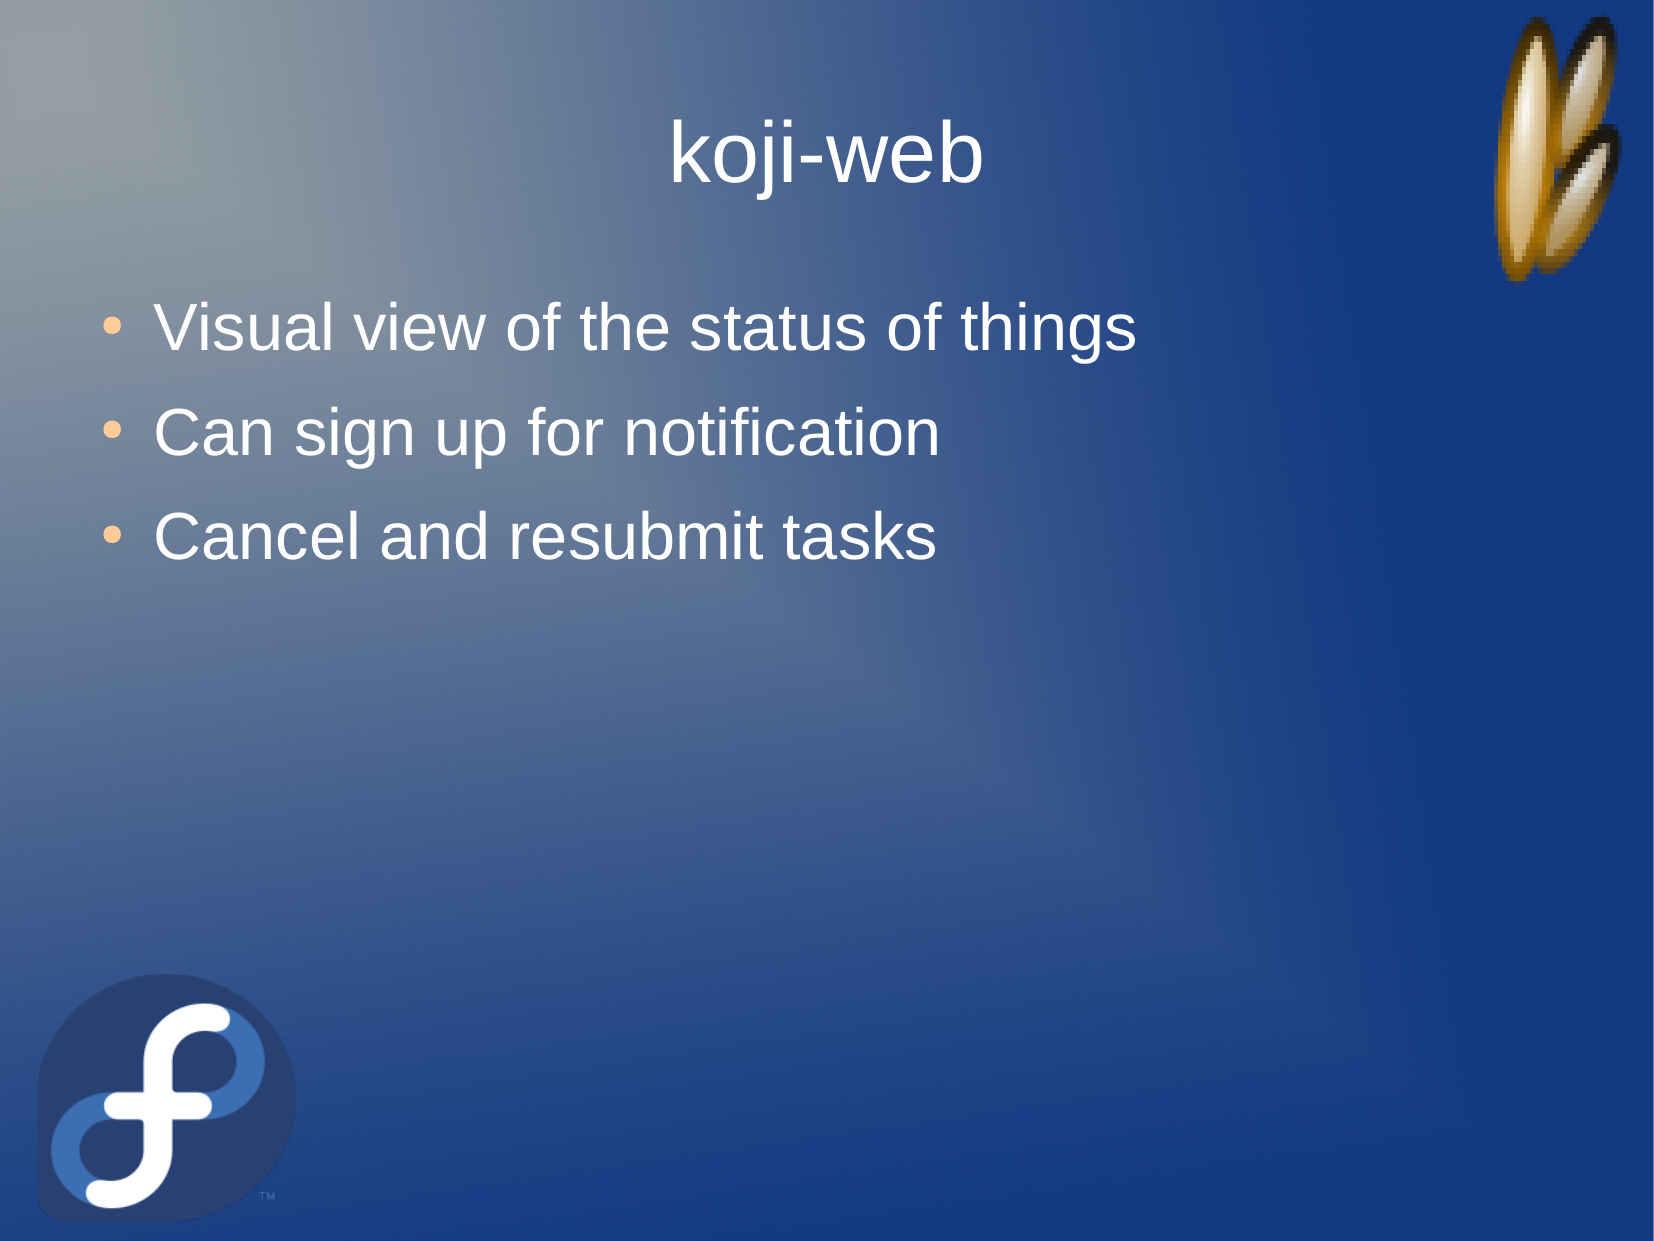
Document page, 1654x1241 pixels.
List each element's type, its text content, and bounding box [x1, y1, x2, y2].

list Visual view of the status of things Can sign up for notification Cancel and resubmit tasks [82, 290, 1571, 1109]
title koji-web [82, 49, 1571, 257]
picture [0, 0, 1654, 1241]
